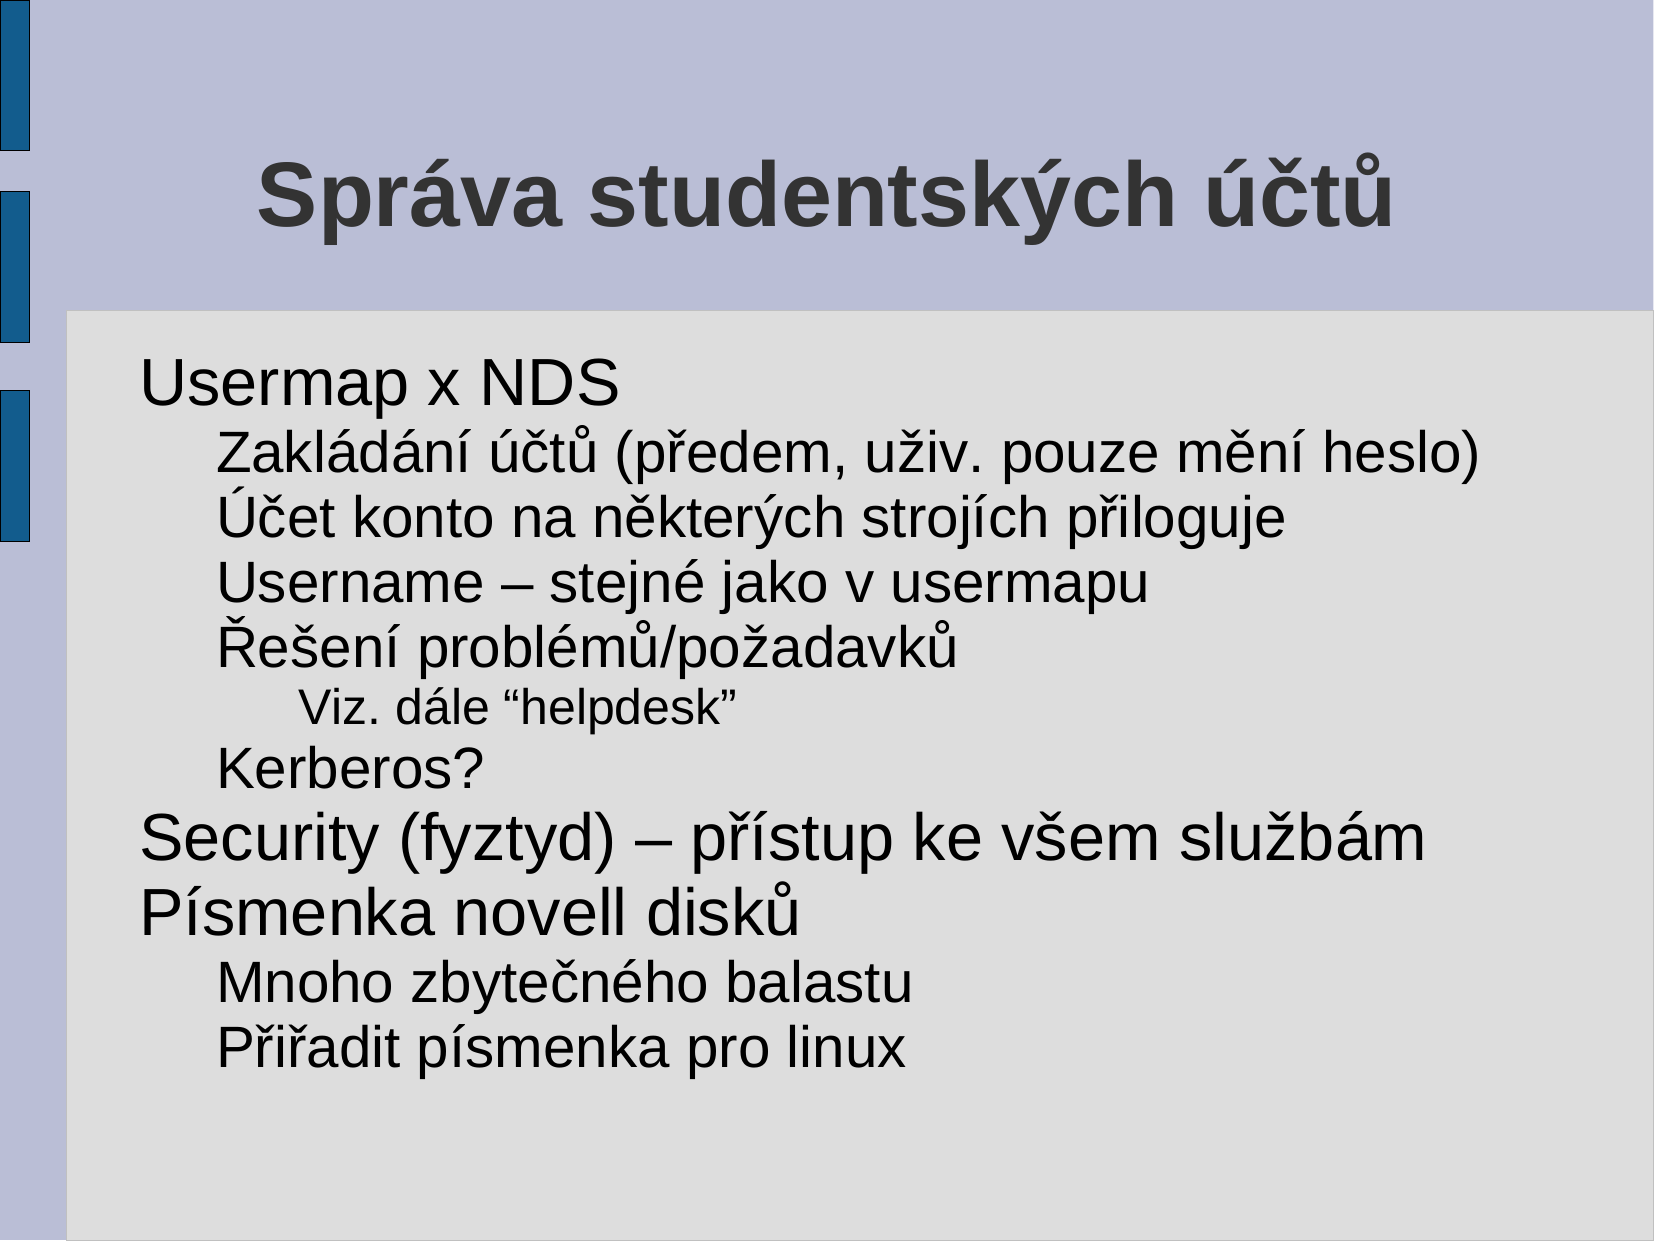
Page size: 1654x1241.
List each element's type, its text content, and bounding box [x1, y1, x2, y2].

title Správa studentských účtů [121, 91, 1534, 299]
list Usermap x NDS Zakládání účtů (předem, uživ. pouze mění heslo) Účet konto na některých strojích přiloguje Username – stejné jako v usermapu Řešení problémů/požadavků Viz. dále “helpdesk” Kerberos? Security (fyztyd) – přístup ke všem službám Písmenka novell disků Mnoho zbytečného balastu Přiřadit písmenka pro linux [121, 344, 1534, 1142]
